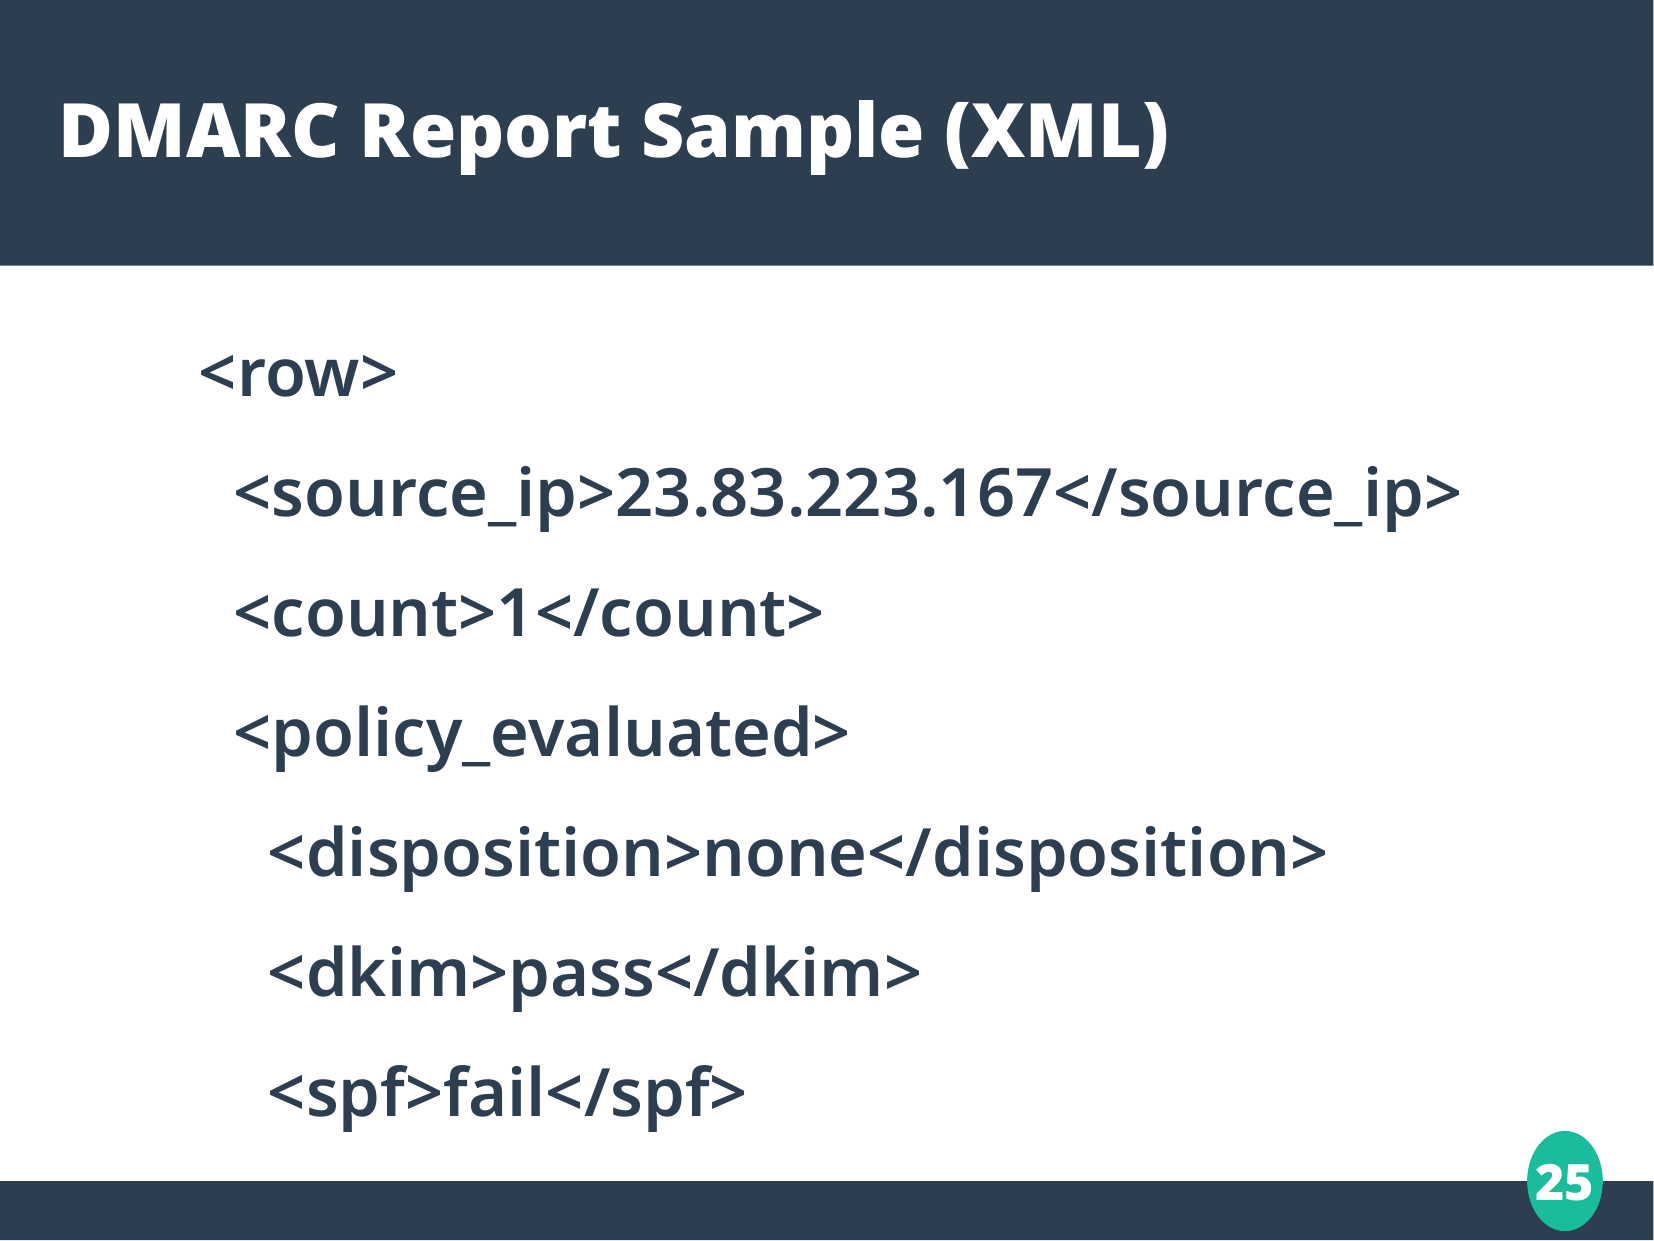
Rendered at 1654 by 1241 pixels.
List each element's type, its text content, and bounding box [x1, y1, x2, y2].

text_box [59, 324, 1595, 1152]
title DMARC Report Sample (XML) [59, 49, 1595, 207]
